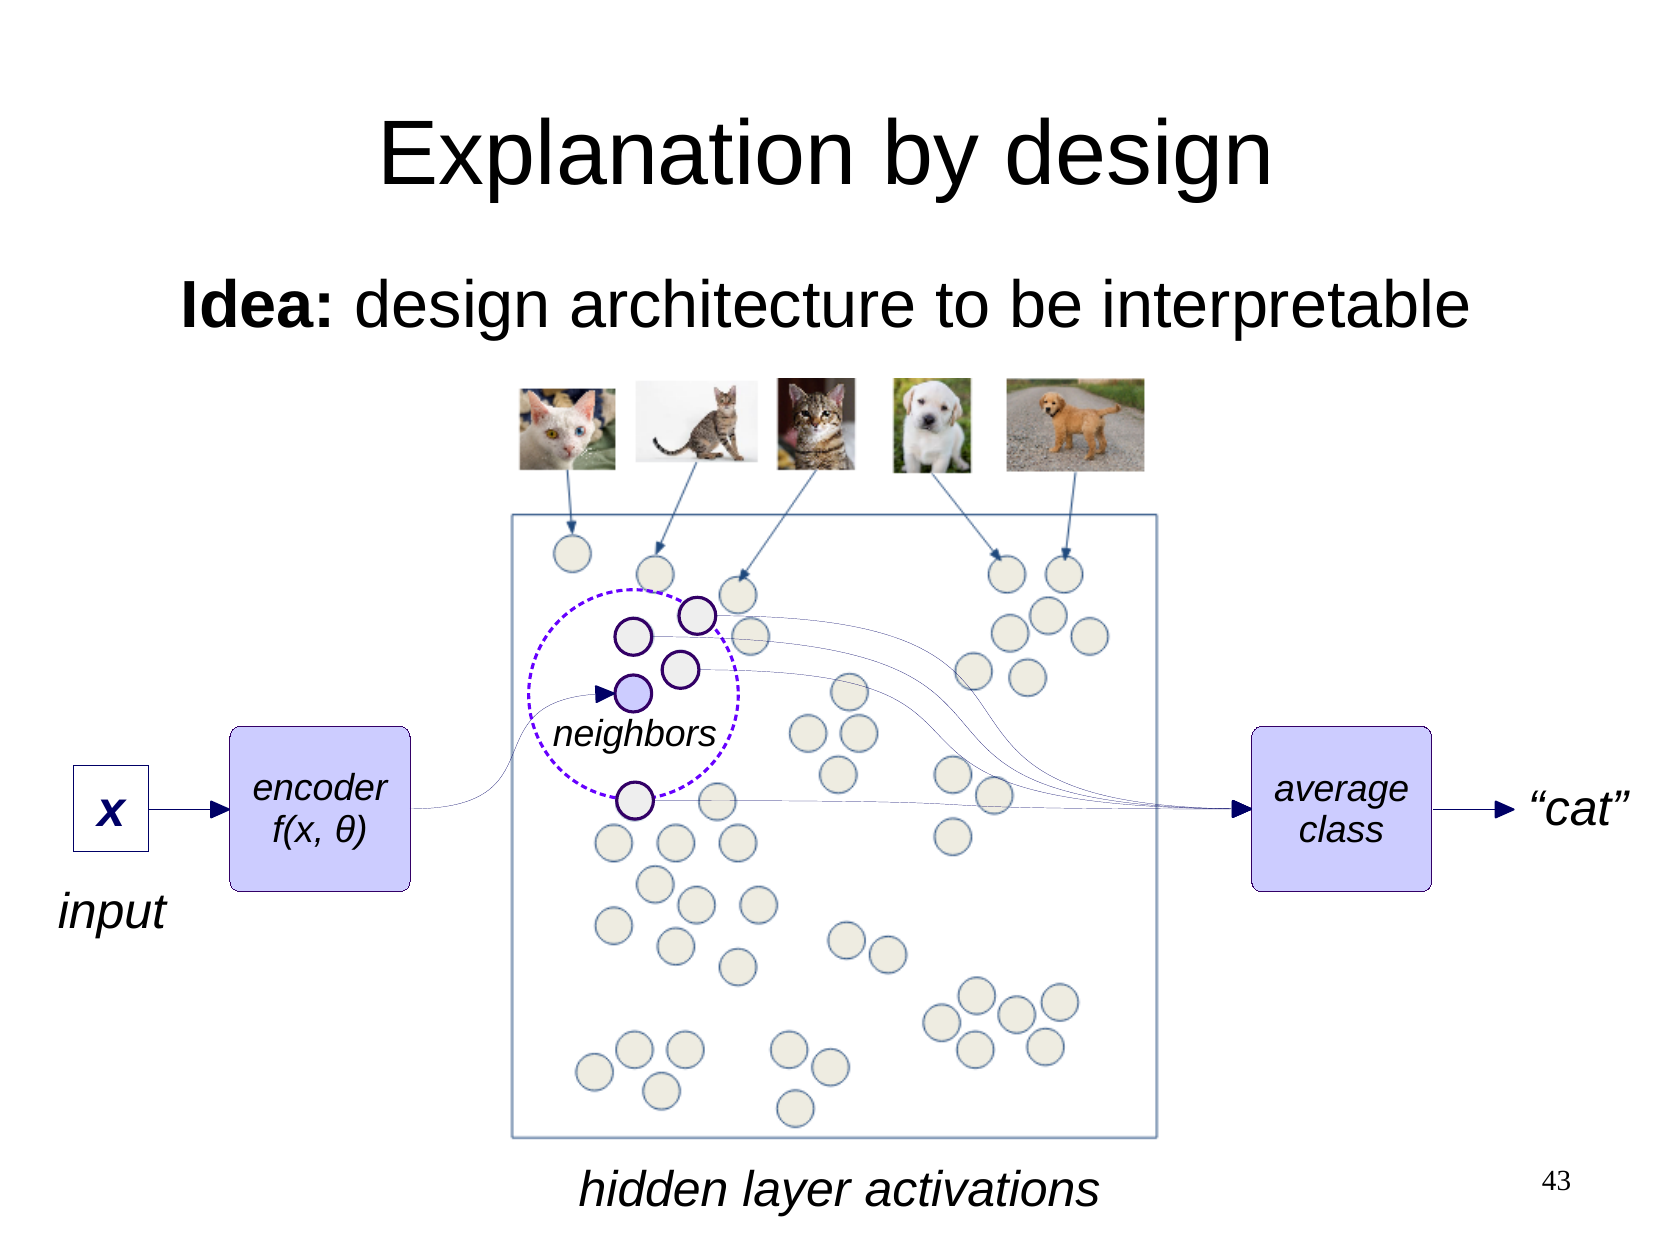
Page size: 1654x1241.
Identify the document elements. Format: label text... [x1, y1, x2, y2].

text_box neighbors [537, 704, 733, 804]
picture [503, 378, 1165, 805]
text_box average class [1251, 726, 1432, 892]
picture [733, 671, 1162, 808]
text_box [616, 782, 654, 820]
picture [503, 721, 1165, 1144]
picture [723, 639, 1121, 803]
text_box “cat” [1527, 771, 1654, 846]
text_box hidden layer activations [412, 1114, 1268, 1241]
subtitle Idea: design architecture to be interpretable [82, 254, 1571, 355]
title Explanation by design [82, 49, 1571, 254]
text_box encoder f(x, θ) [229, 726, 411, 892]
picture [714, 616, 1137, 803]
text_box input [57, 836, 177, 986]
text_box x [73, 765, 149, 836]
text_box [528, 589, 739, 736]
